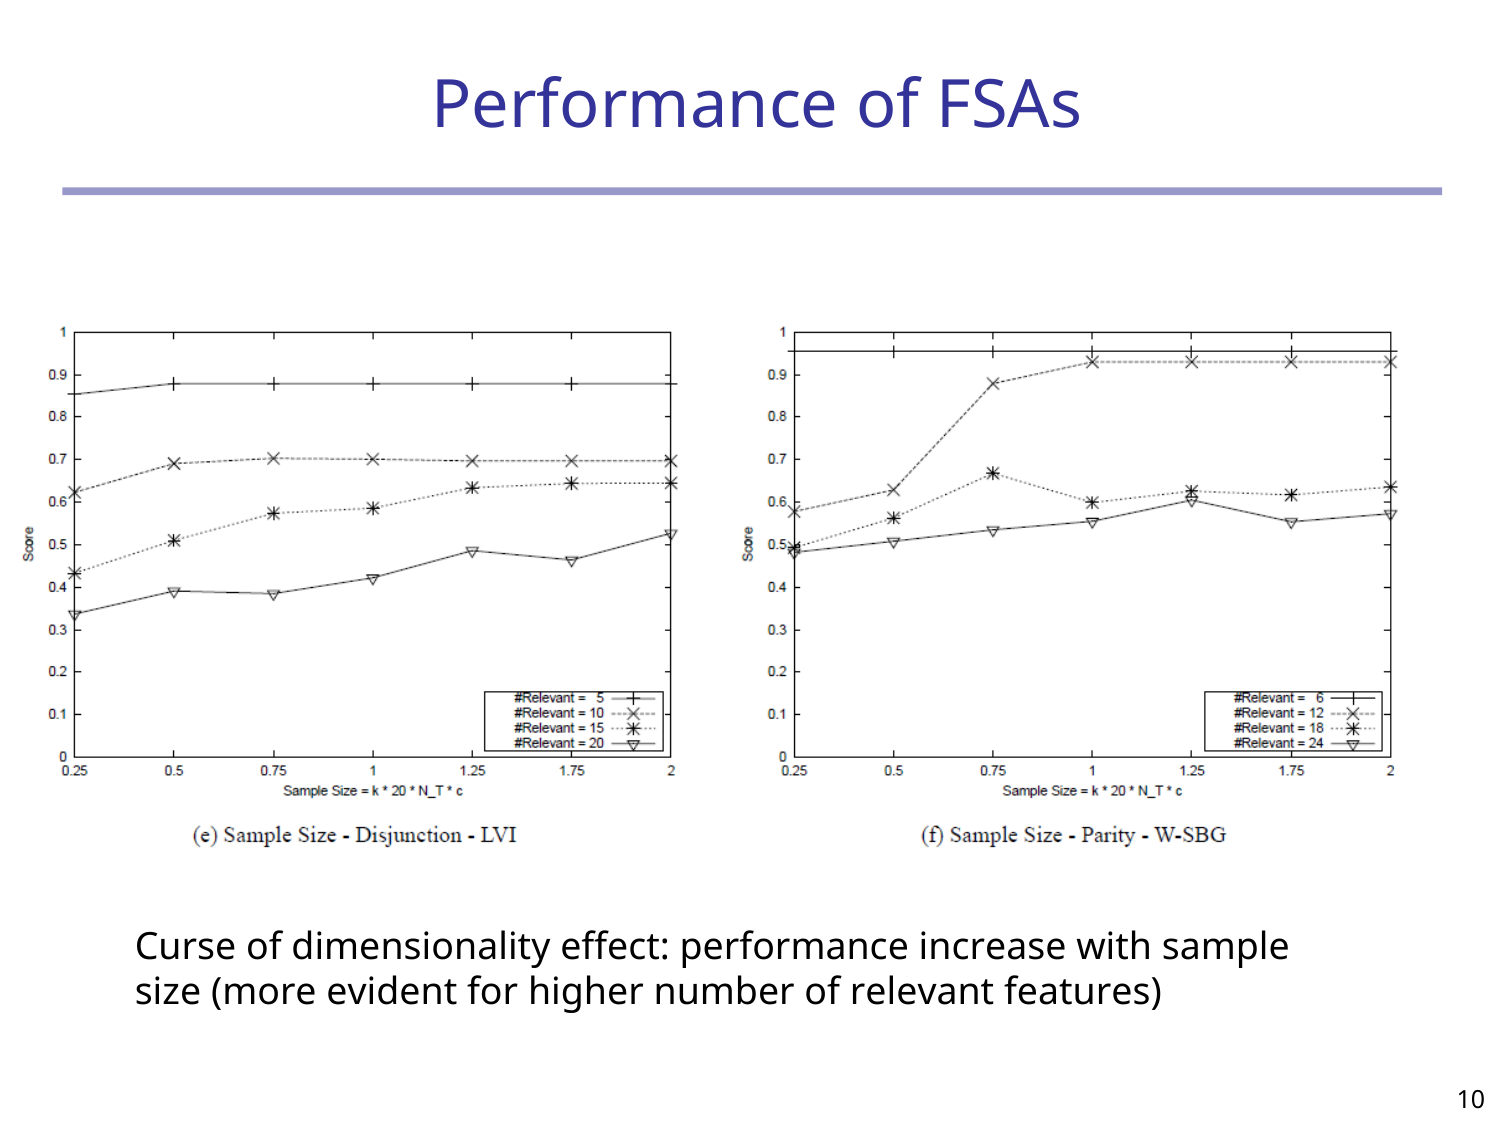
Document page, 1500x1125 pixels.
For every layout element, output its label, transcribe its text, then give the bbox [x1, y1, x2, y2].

title Performance of FSAs [60, 32, 1456, 170]
list [62, 148, 1426, 999]
picture [2, 308, 1420, 861]
text_box Curse of dimensionality effect: performance increase with sample size (more evident for higher number of relevant features) [120, 915, 1366, 1065]
text_box <number> [1187, 1050, 1500, 1125]
